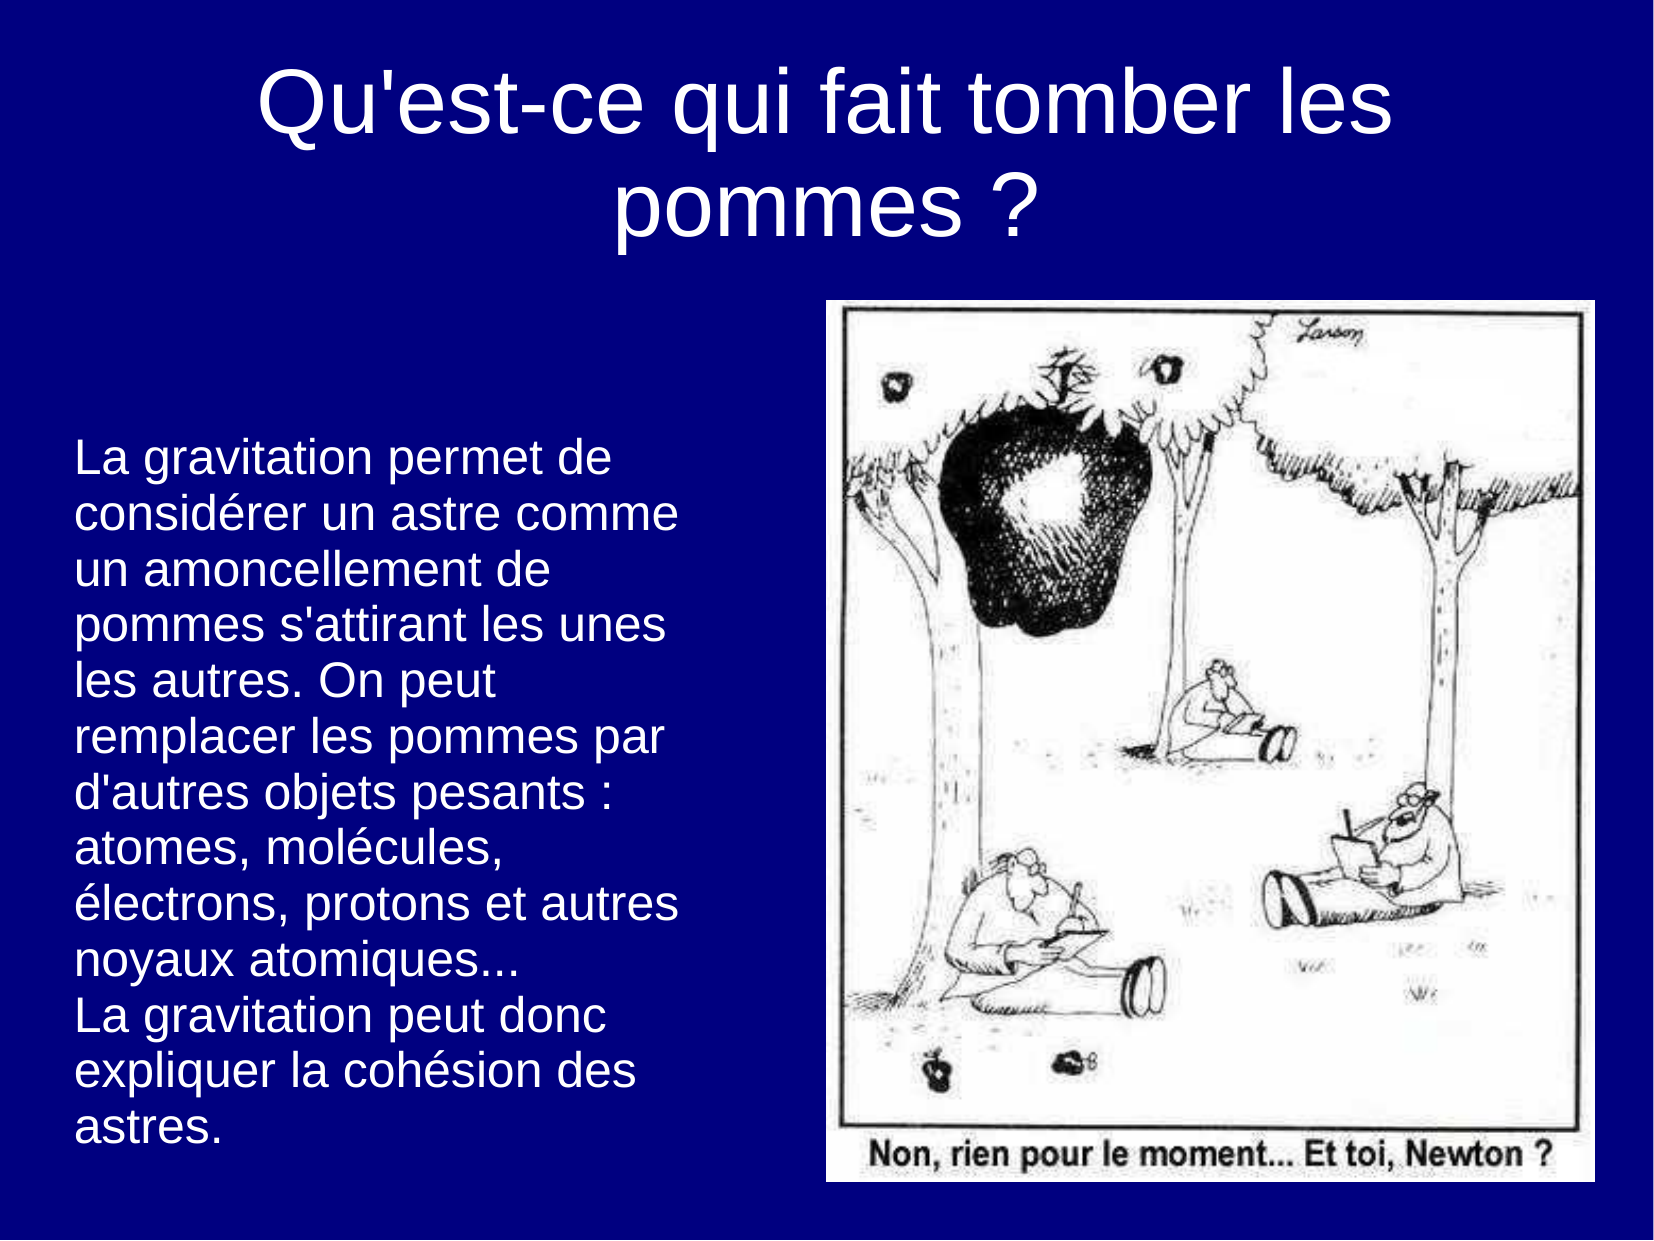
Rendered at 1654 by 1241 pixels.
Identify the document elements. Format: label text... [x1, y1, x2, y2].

text_box La gravitation permet de considérer un astre comme un amoncellement de pommes s'attirant les unes les autres. On peut remplacer les pommes par d'autres objets pesants : atomes, molécules, électrons, protons et autres noyaux atomiques... La gravitation peut donc expliquer la cohésion des astres. [59, 305, 710, 1241]
title Qu'est-ce qui fait tomber les pommes ? [82, 49, 1571, 257]
picture [826, 300, 1595, 1182]
